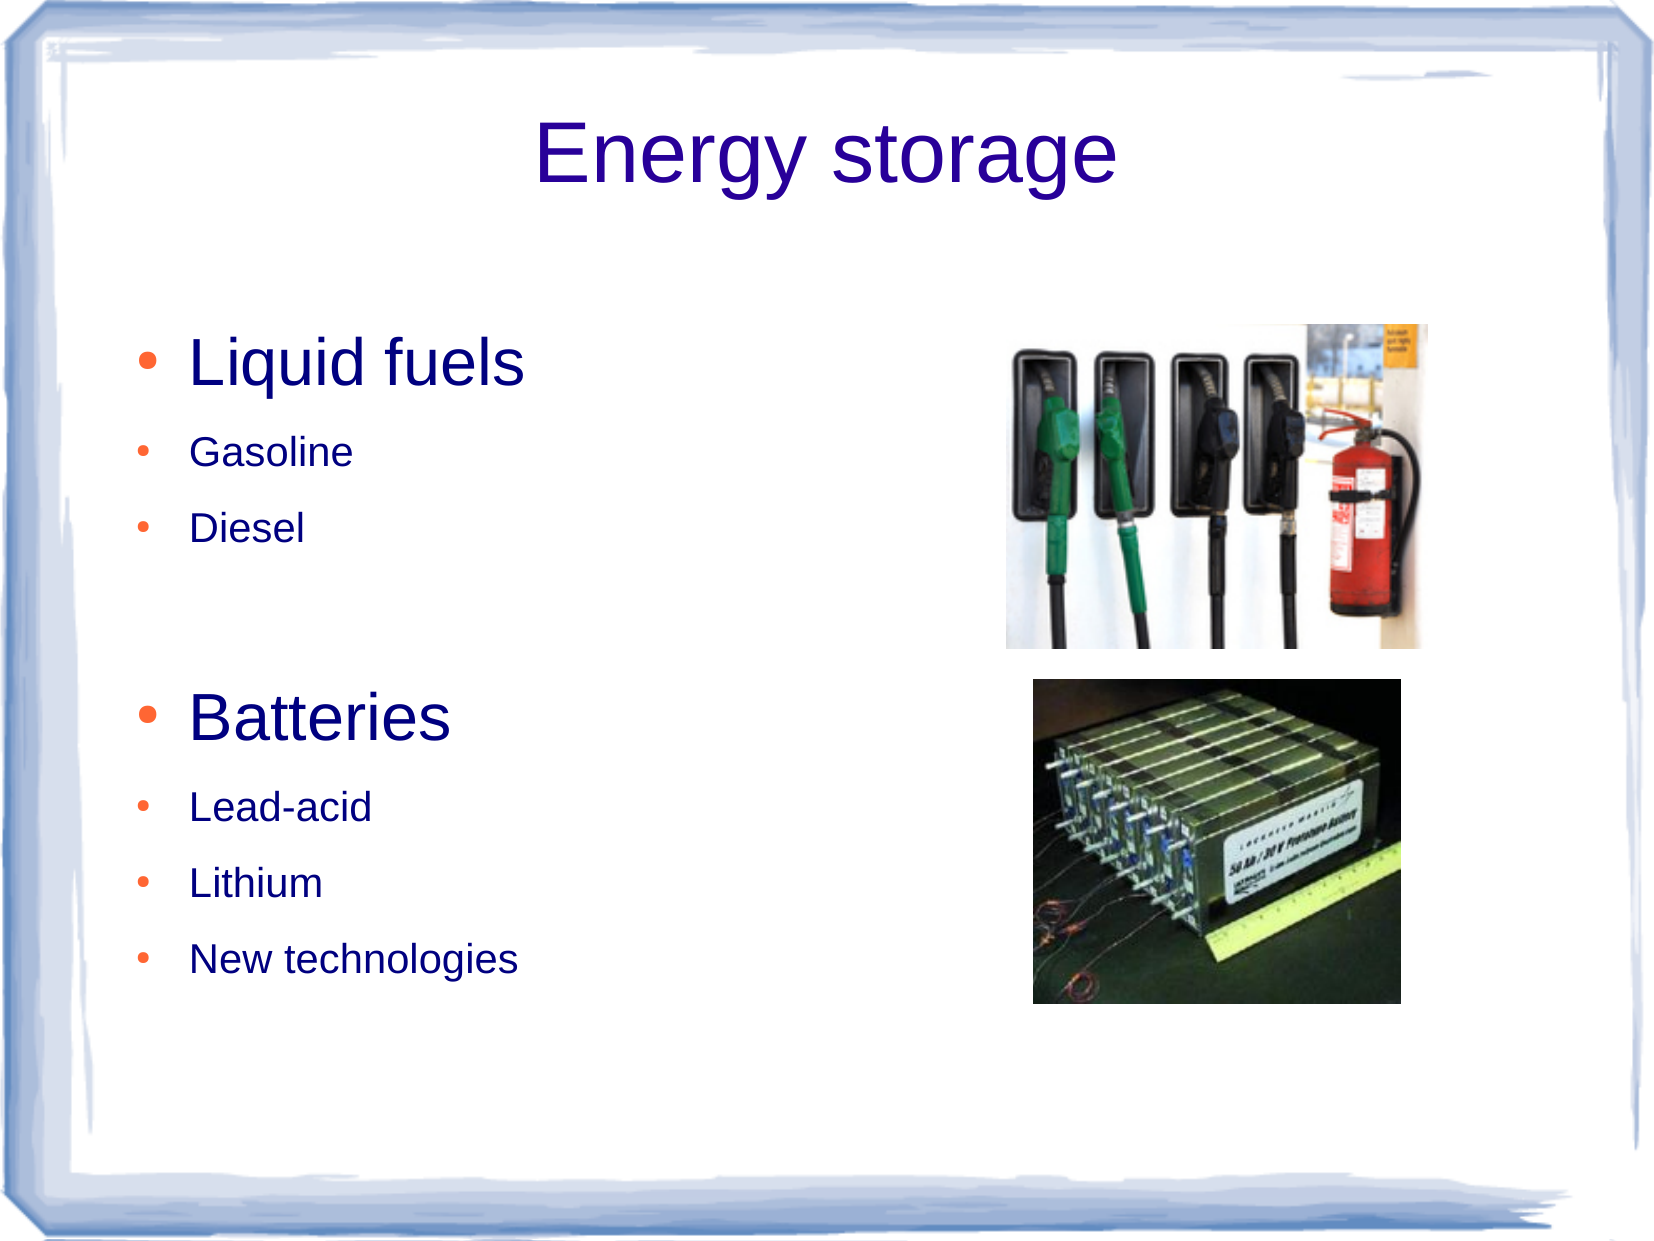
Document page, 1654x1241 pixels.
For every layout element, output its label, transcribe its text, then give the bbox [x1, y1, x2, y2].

list Liquid fuels Gasoline Diesel [118, 324, 827, 649]
picture [0, 0, 1654, 1241]
list Batteries Lead-acid Lithium New technologies [118, 679, 827, 1004]
title Energy storage [82, 49, 1571, 257]
